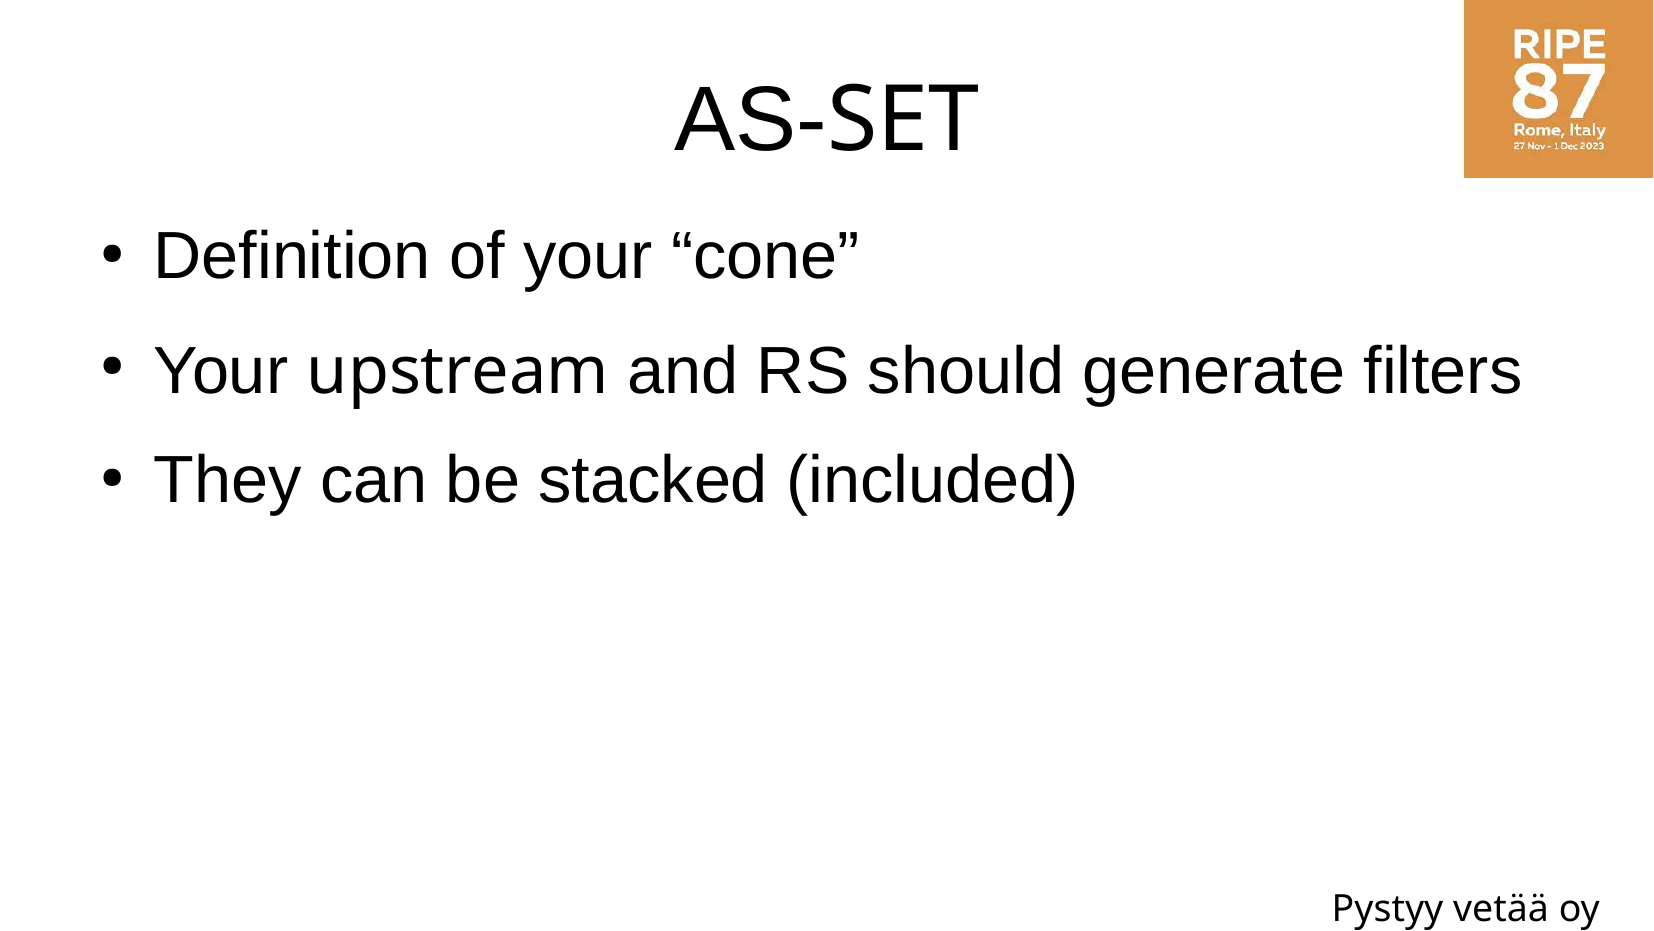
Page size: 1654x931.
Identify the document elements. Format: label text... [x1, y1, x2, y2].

text_box Pystyy vetää oy [1316, 874, 1654, 931]
picture [1464, 0, 1654, 178]
list Definition of your “cone” Your upstream and RS should generate filters They can be stacked (included) [82, 217, 1571, 758]
title AS-SET [82, 37, 1571, 193]
